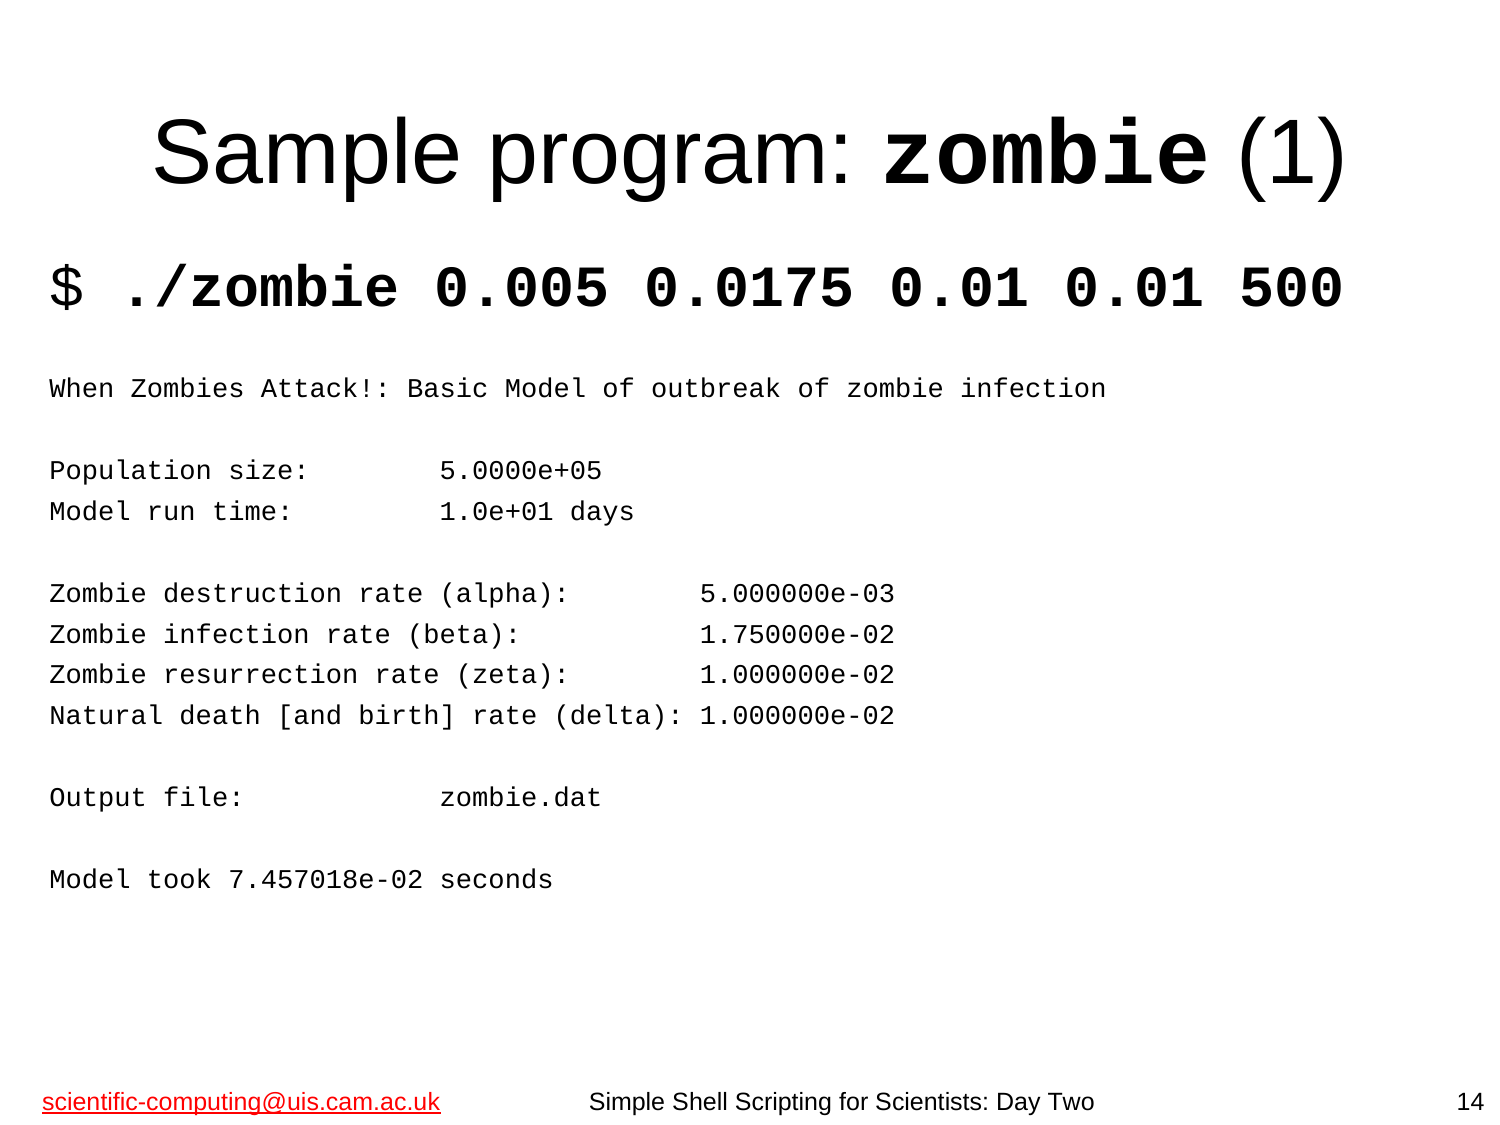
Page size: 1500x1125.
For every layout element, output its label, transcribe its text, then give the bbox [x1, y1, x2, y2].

title Sample program: zombie (1) [53, 93, 1447, 219]
list $ ./zombie 0.005 0.0175 0.01 0.01 500 When Zombies Attack!: Basic Model of outbreak of zombie infection Population size: 5.0000e+05 Model run time: 1.0e+01 days Zombie destruction rate (alpha): 5.000000e-03 Zombie infection rate (beta): 1.750000e-02 Zombie resurrection rate (zeta): 1.000000e-02 Natural death [and birth] rate (delta): 1.000000e-02 Output file: zombie.dat Model took 7.457018e-02 seconds [34, 250, 1466, 926]
